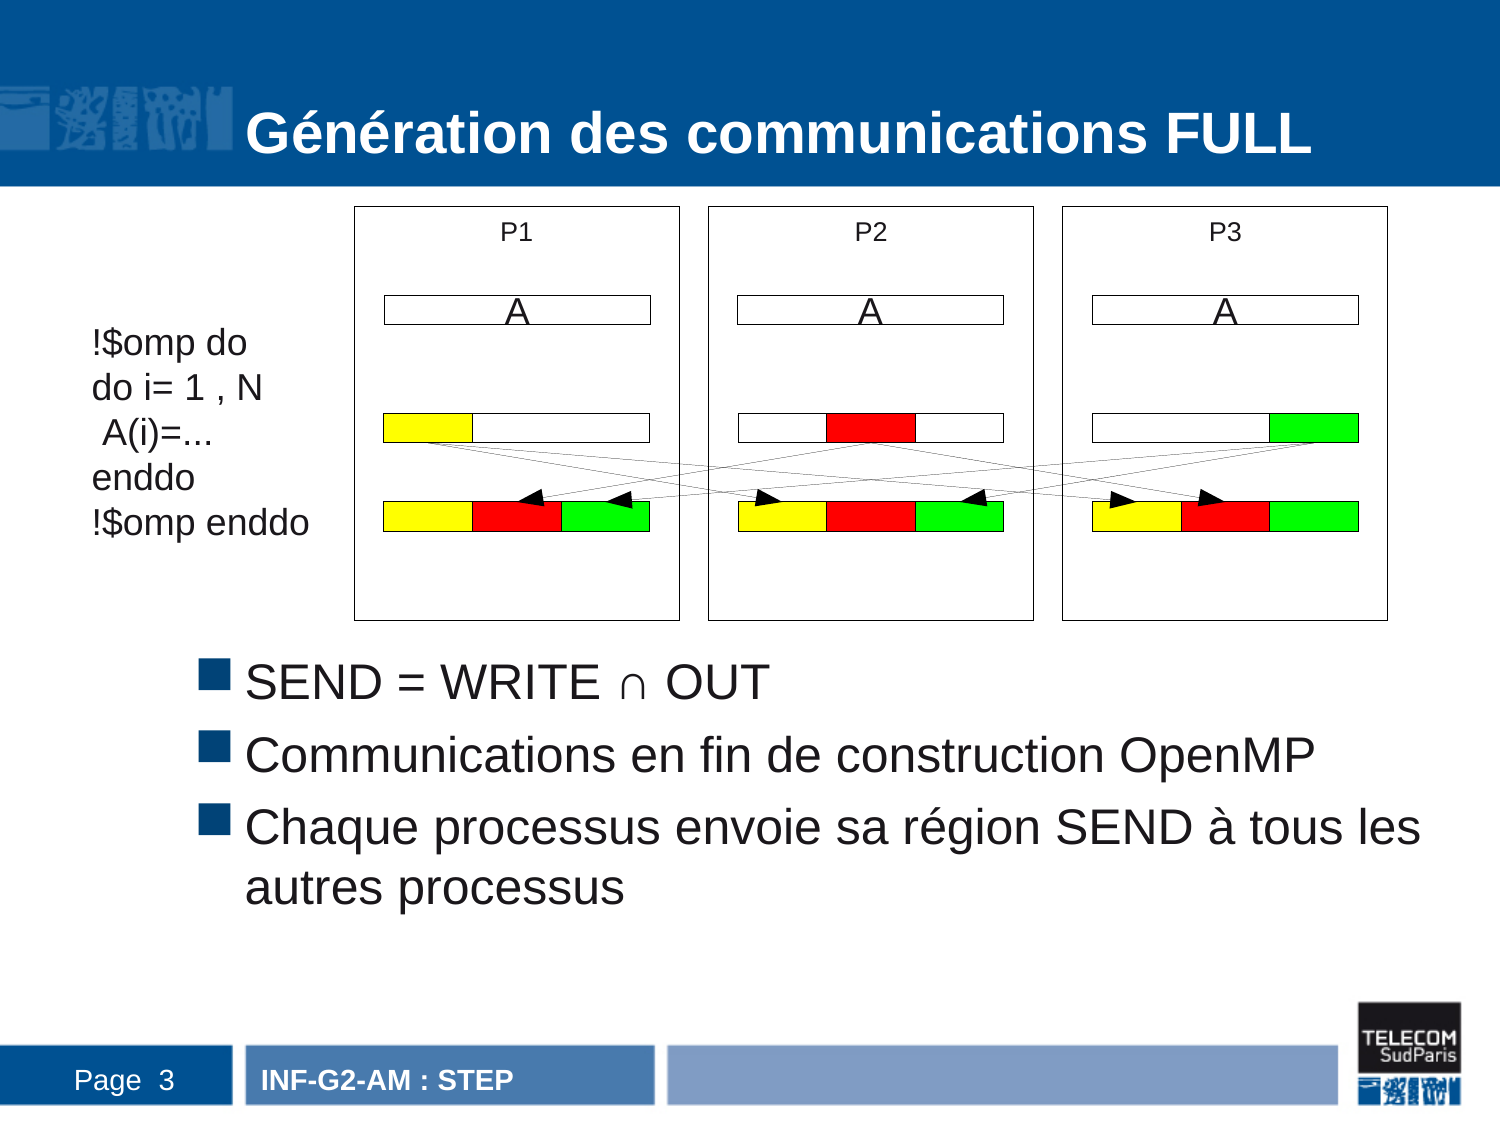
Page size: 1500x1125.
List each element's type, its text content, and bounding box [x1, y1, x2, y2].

text_box P1 [354, 206, 680, 254]
text_box [738, 501, 1004, 532]
text_box A [1092, 295, 1359, 325]
text_box !$omp do do i= 1 , N A(i)=... enddo !$omp enddo [76, 265, 325, 551]
text_box [1092, 501, 1359, 532]
text_box [1270, 413, 1359, 443]
title Génération des communications FULL [245, 23, 1459, 166]
text_box [383, 413, 472, 443]
text_box P3 [1062, 206, 1388, 254]
text_box [383, 501, 650, 532]
text_box P2 [708, 206, 1034, 254]
list SEND = WRITE ∩ OUT Communications en fin de construction OpenMP Chaque processus envoie sa région SEND à tous les autres processus [200, 649, 1459, 1008]
picture [0, 0, 1500, 1125]
text_box A [384, 295, 651, 325]
text_box A [737, 295, 1004, 325]
text_box [826, 413, 915, 443]
